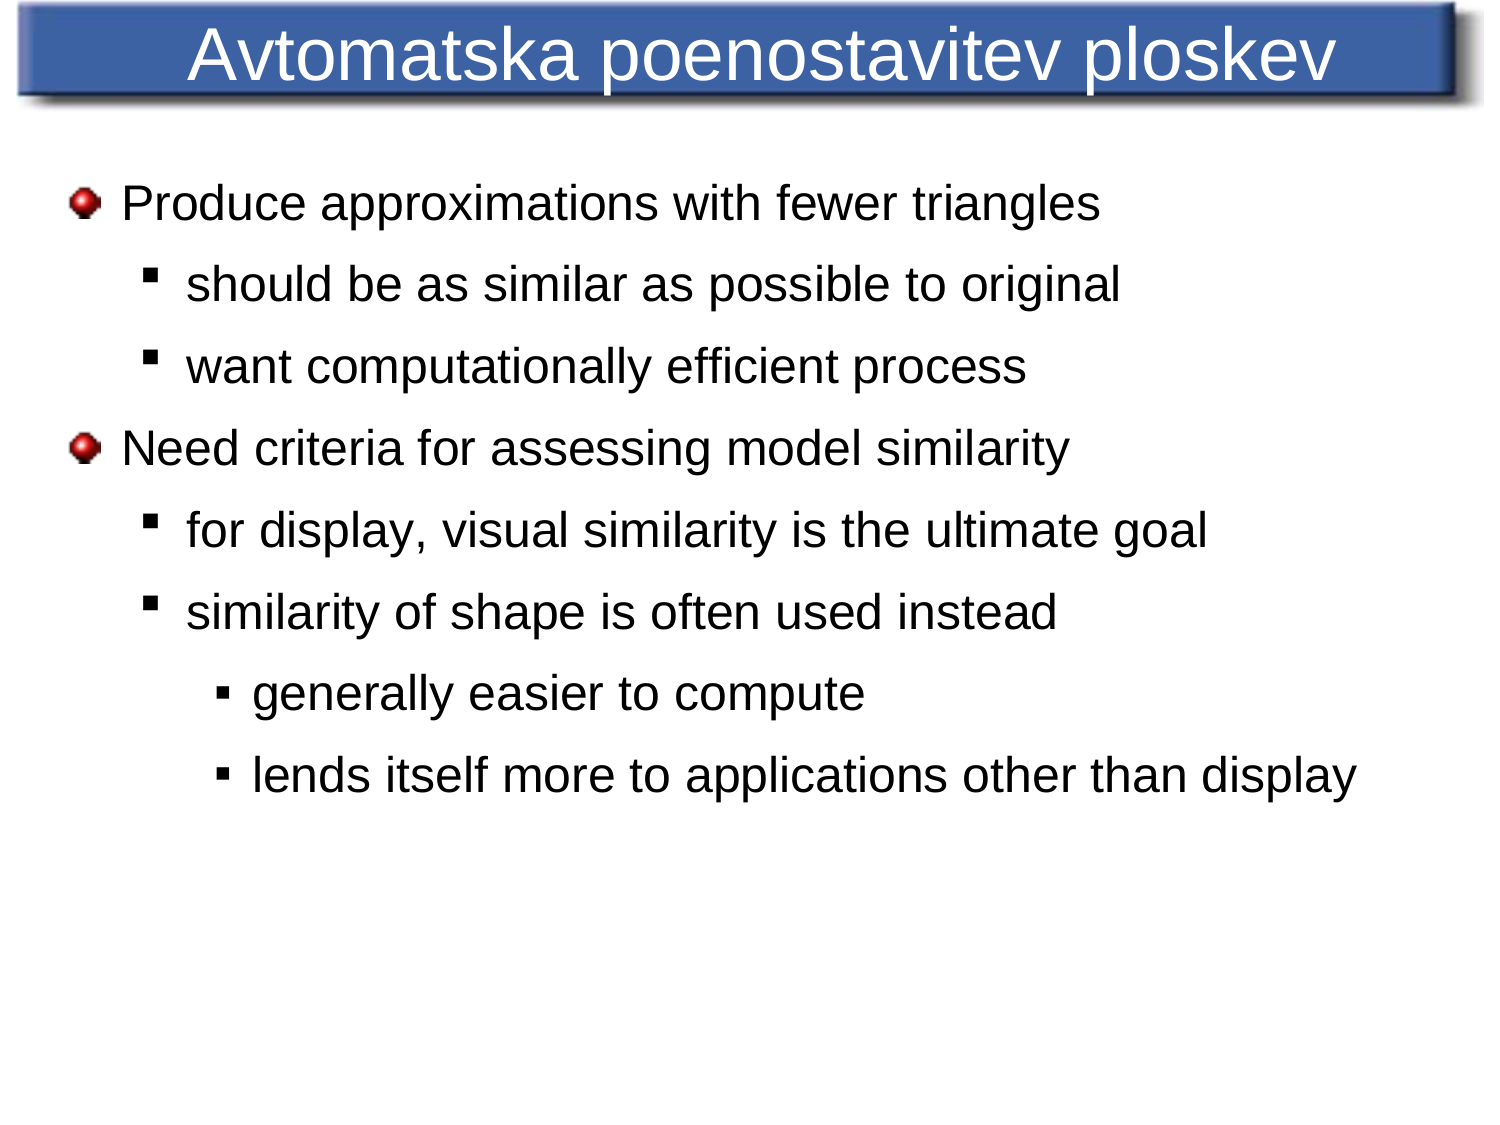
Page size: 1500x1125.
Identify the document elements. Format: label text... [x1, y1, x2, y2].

list Produce approximations with fewer triangles should be as similar as possible to original want computationally efficient process Need criteria for assessing model similarity for display, visual similarity is the ultimate goal similarity of shape is often used instead generally easier to compute lends itself more to applications other than display [50, 162, 1463, 1088]
picture [16, 0, 1484, 113]
title Avtomatska poenostavitev ploskev [24, 0, 1500, 103]
